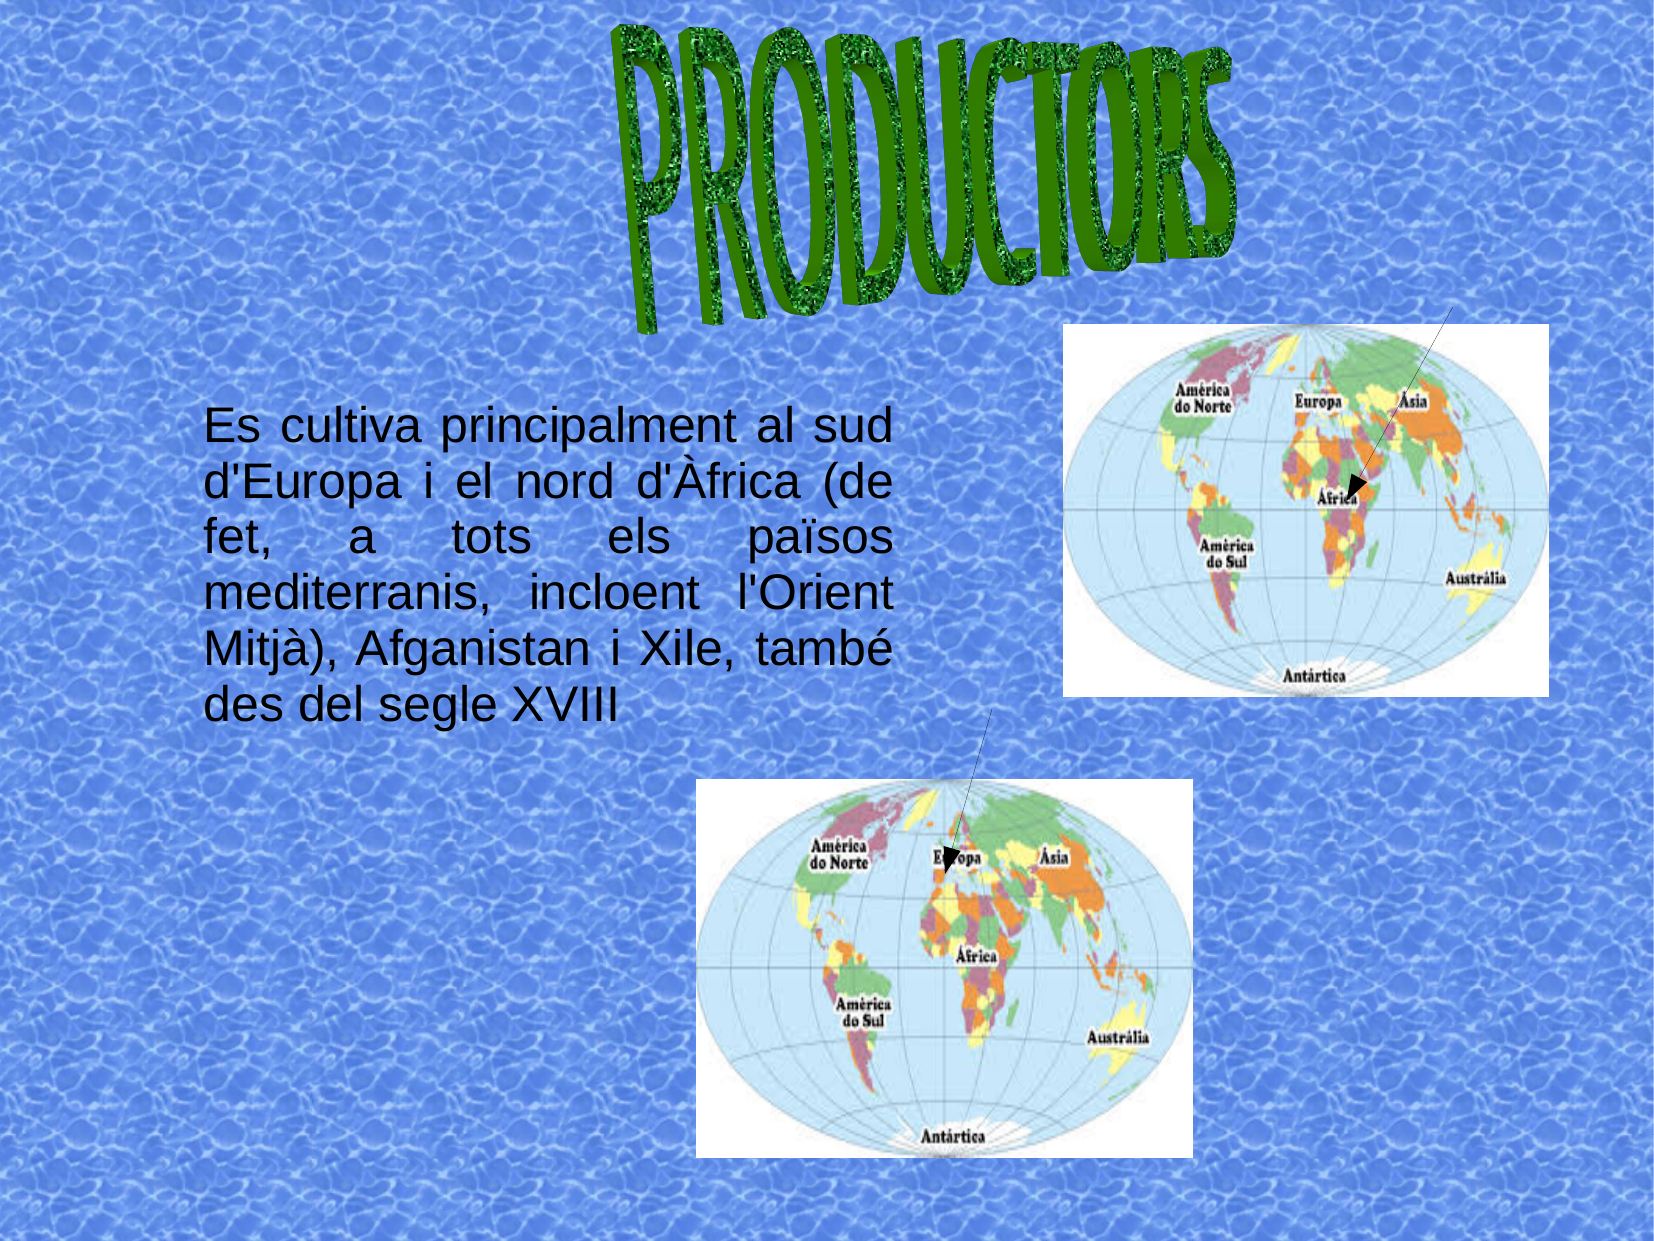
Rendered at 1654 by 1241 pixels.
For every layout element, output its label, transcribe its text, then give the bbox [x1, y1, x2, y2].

picture [0, 0, 1654, 1241]
text_box Es cultiva principalment al sud d'Europa i el nord d'Àfrica (de fet, a tots els països mediterranis, incloent l'Orient Mitjà), Afganistan i Xile, també des del segle XVIII [188, 389, 910, 740]
